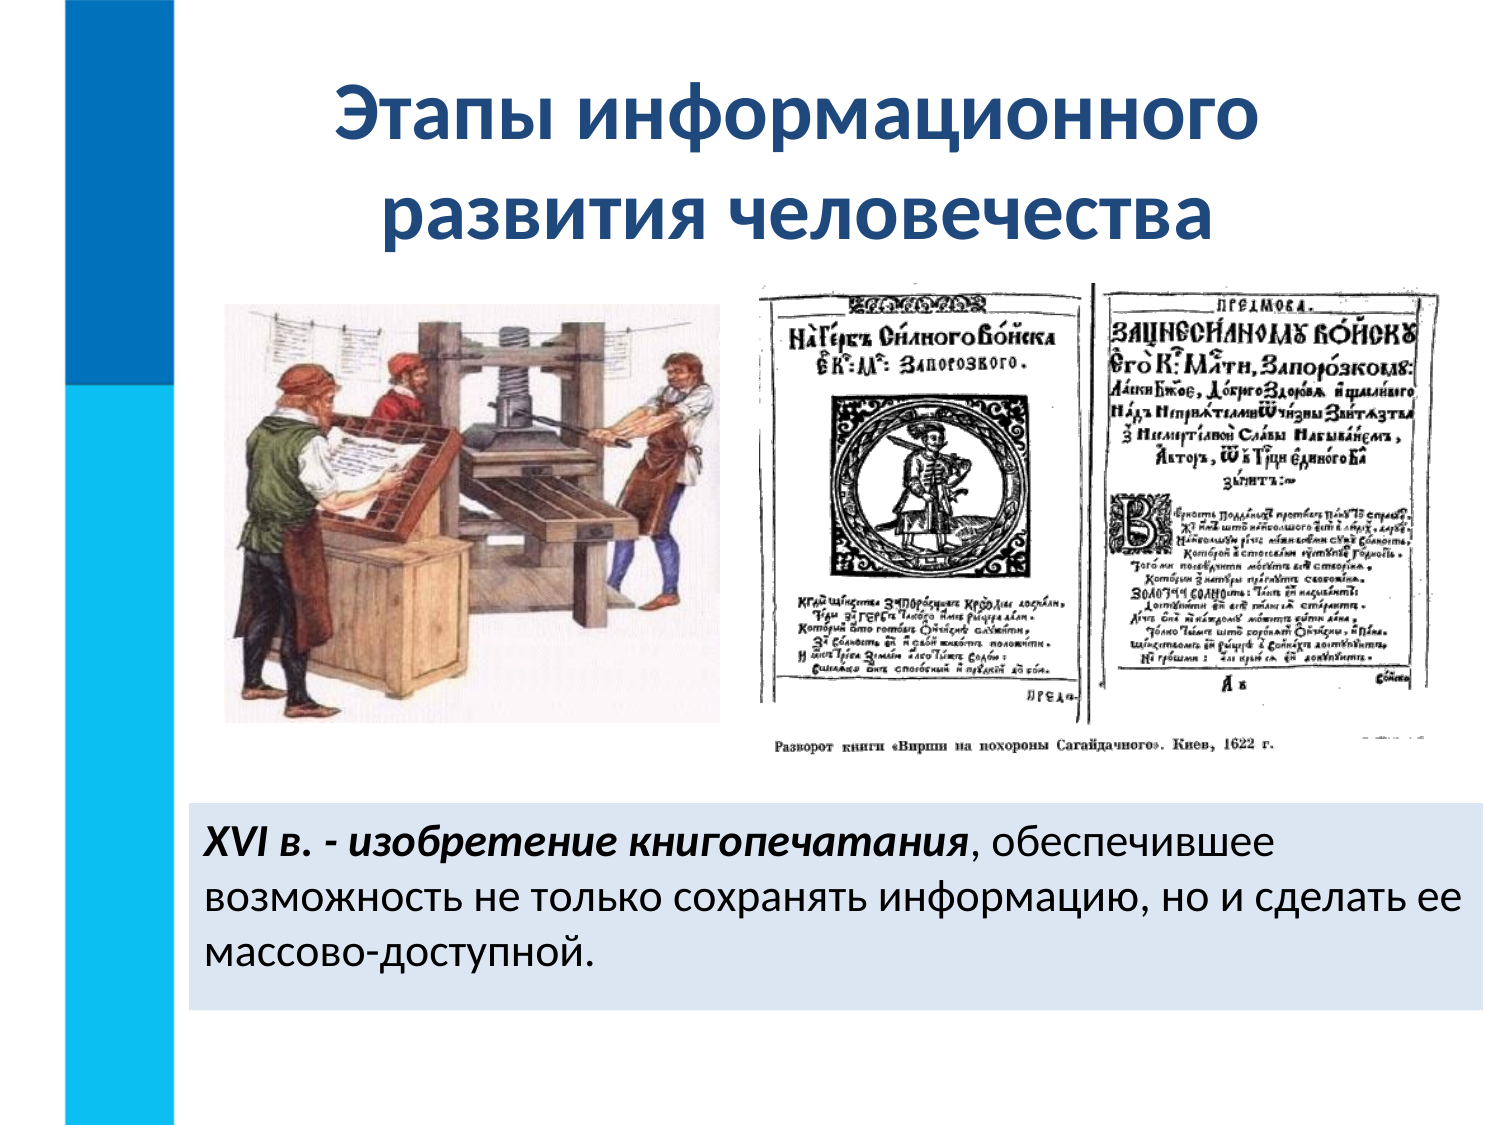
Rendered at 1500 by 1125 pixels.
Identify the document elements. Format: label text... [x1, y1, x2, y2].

text_box XVI в. - изобретение книгопечатания, обеспечившее возможность не только сохранять информацию, но и сделать ее массово-доступной. [189, 803, 1483, 1011]
text_box Этапы информационного развития человечества [171, 31, 1426, 282]
picture [0, 0, 1500, 1125]
